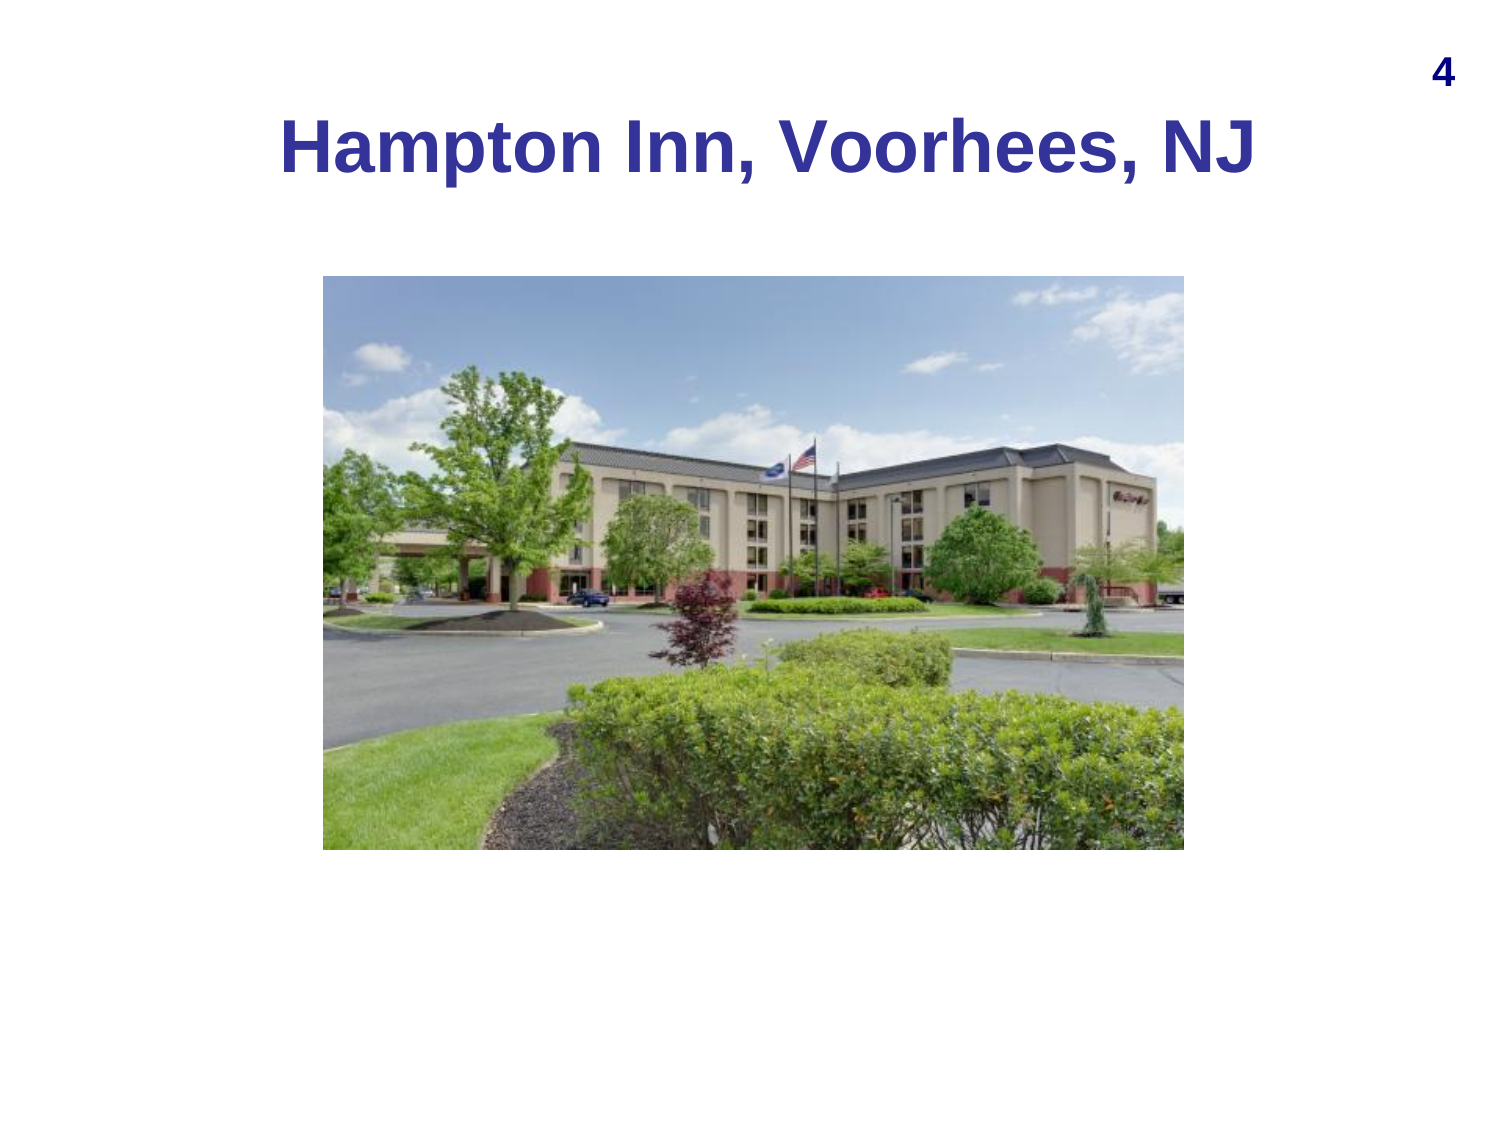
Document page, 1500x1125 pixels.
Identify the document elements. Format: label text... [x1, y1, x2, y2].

picture [323, 276, 1184, 850]
text_box 4 [1387, 37, 1500, 103]
title Hampton Inn, Voorhees, NJ [150, 75, 1388, 218]
